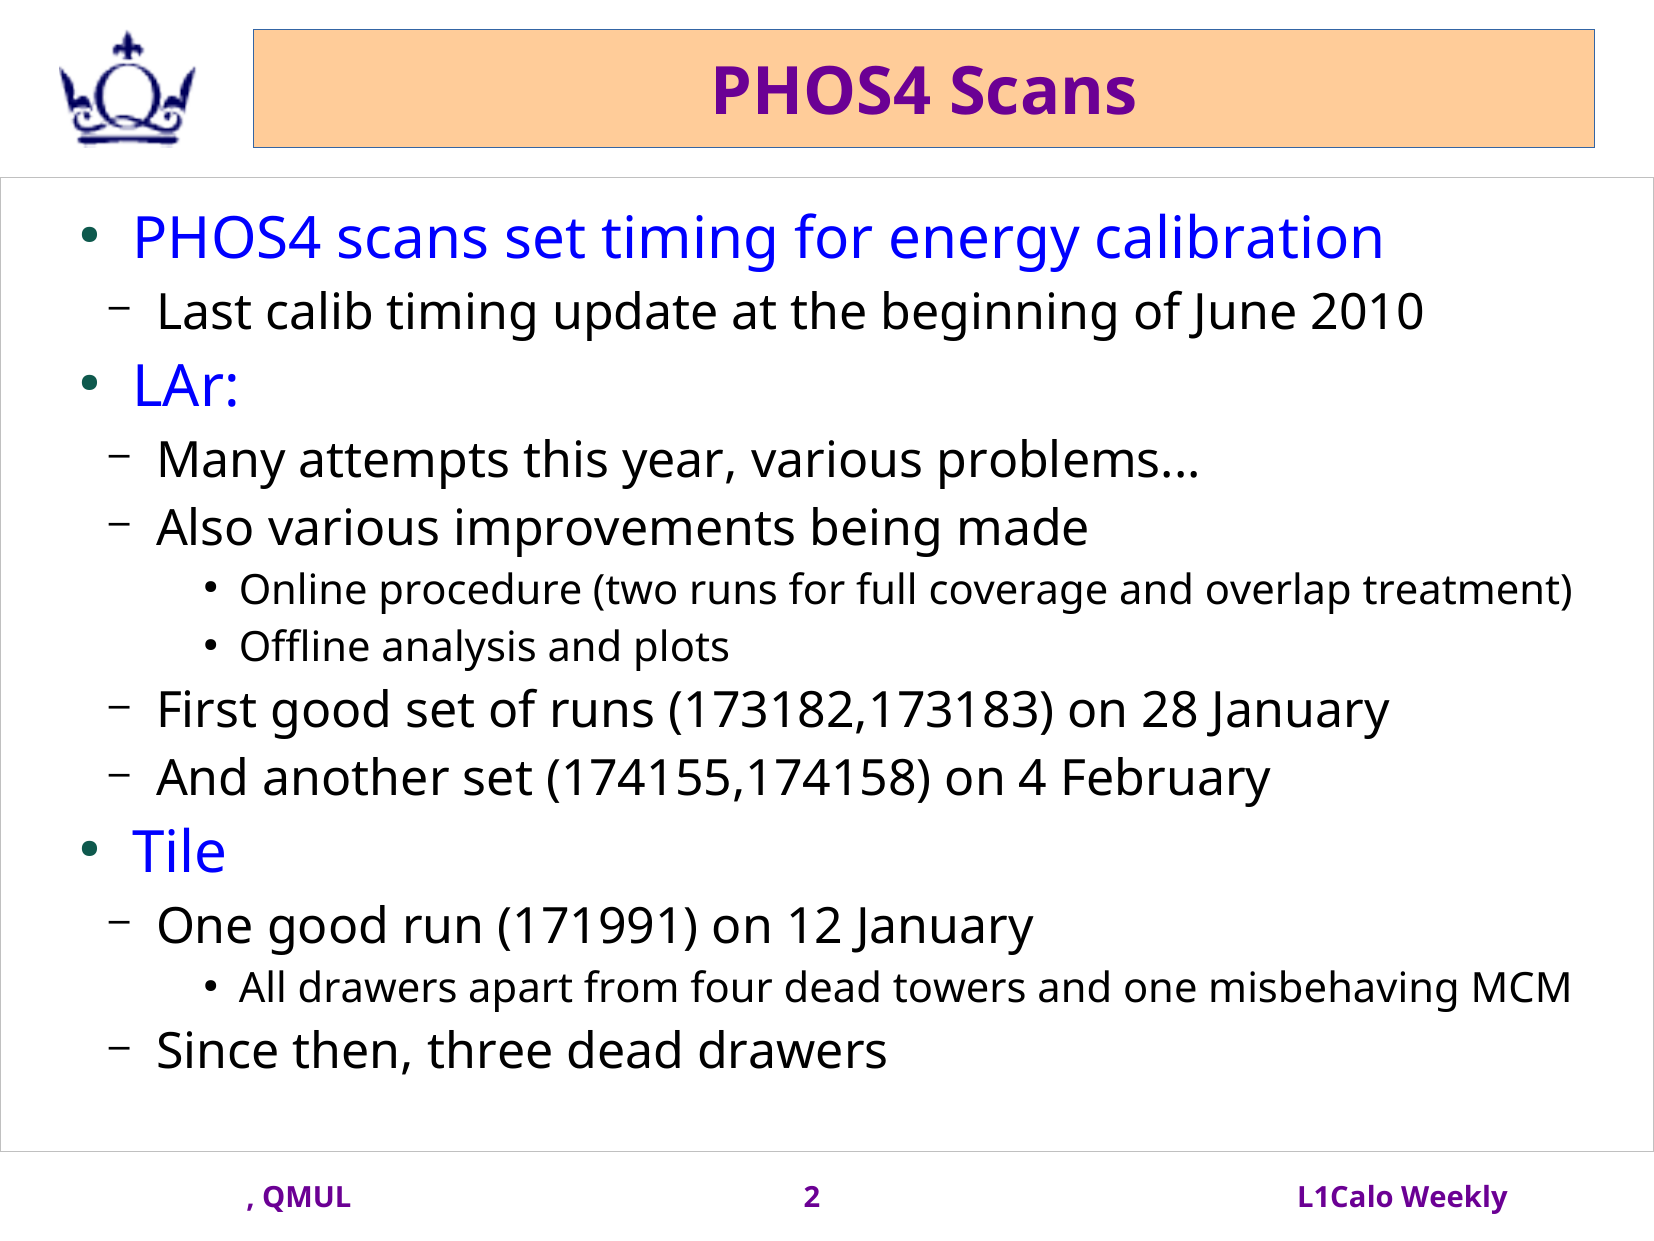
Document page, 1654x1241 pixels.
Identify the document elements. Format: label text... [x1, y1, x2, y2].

picture [59, 29, 200, 148]
list PHOS4 scans set timing for energy calibration Last calib timing update at the beginning of June 2010 LAr: Many attempts this year, various problems... Also various improvements being made Online procedure (two runs for full coverage and overlap treatment) Offline analysis and plots First good set of runs (173182,173183) on 28 January And another set (174155,174158) on 4 February Tile One good run (171991) on 12 January All drawers apart from four dead towers and one misbehaving MCM Since then, three dead drawers [61, 196, 1605, 1117]
title PHOS4 Scans [253, 29, 1595, 148]
